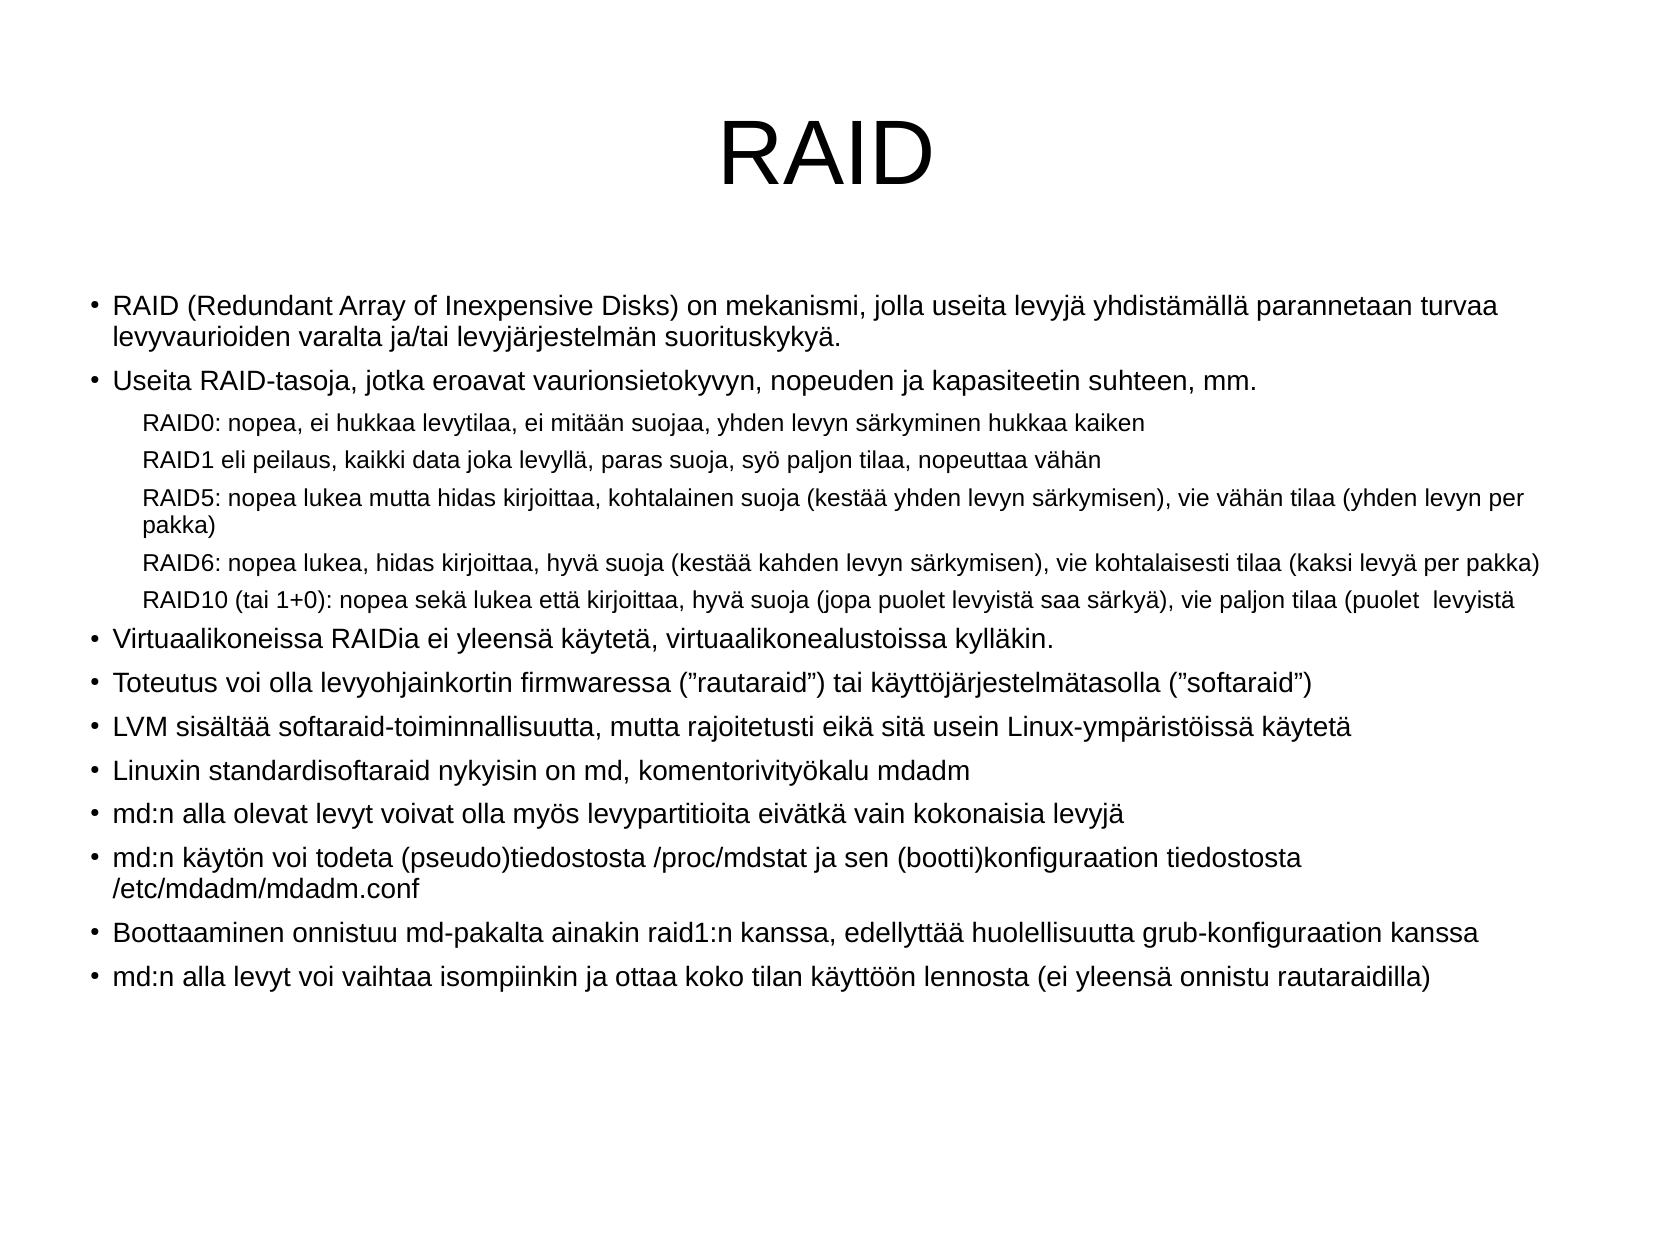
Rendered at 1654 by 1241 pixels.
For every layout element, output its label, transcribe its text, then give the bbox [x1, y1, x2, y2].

list RAID (Redundant Array of Inexpensive Disks) on mekanismi, jolla useita levyjä yhdistämällä parannetaan turvaa levyvaurioiden varalta ja/tai levyjärjestelmän suorituskykyä. Useita RAID-tasoja, jotka eroavat vaurionsietokyvyn, nopeuden ja kapasiteetin suhteen, mm. RAID0: nopea, ei hukkaa levytilaa, ei mitään suojaa, yhden levyn särkyminen hukkaa kaiken RAID1 eli peilaus, kaikki data joka levyllä, paras suoja, syö paljon tilaa, nopeuttaa vähän RAID5: nopea lukea mutta hidas kirjoittaa, kohtalainen suoja (kestää yhden levyn särkymisen), vie vähän tilaa (yhden levyn per pakka) RAID6: nopea lukea, hidas kirjoittaa, hyvä suoja (kestää kahden levyn särkymisen), vie kohtalaisesti tilaa (kaksi levyä per pakka) RAID10 (tai 1+0): nopea sekä lukea että kirjoittaa, hyvä suoja (jopa puolet levyistä saa särkyä), vie paljon tilaa (puolet levyistä Virtuaalikoneissa RAIDia ei yleensä käytetä, virtuaalikonealustoissa kylläkin. Toteutus voi olla levyohjainkortin firmwaressa (”rautaraid”) tai käyttöjärjestelmätasolla (”softaraid”) LVM sisältää softaraid-toiminnallisuutta, mutta rajoitetusti eikä sitä usein Linux-ympäristöissä käytetä Linuxin standardisoftaraid nykyisin on md, komentorivityökalu mdadm md:n alla olevat levyt voivat olla myös levypartitioita eivätkä vain kokonaisia levyjä md:n käytön voi todeta (pseudo)tiedostosta /proc/mdstat ja sen (bootti)konfiguraation tiedostosta /etc/mdadm/mdadm.conf Boottaaminen onnistuu md-pakalta ainakin raid1:n kanssa, edellyttää huolellisuutta grub-konfiguraation kanssa md:n alla levyt voi vaihtaa isompiinkin ja ottaa koko tilan käyttöön lennosta (ei yleensä onnistu rautaraidilla) [82, 290, 1571, 1010]
title RAID [82, 49, 1571, 257]
